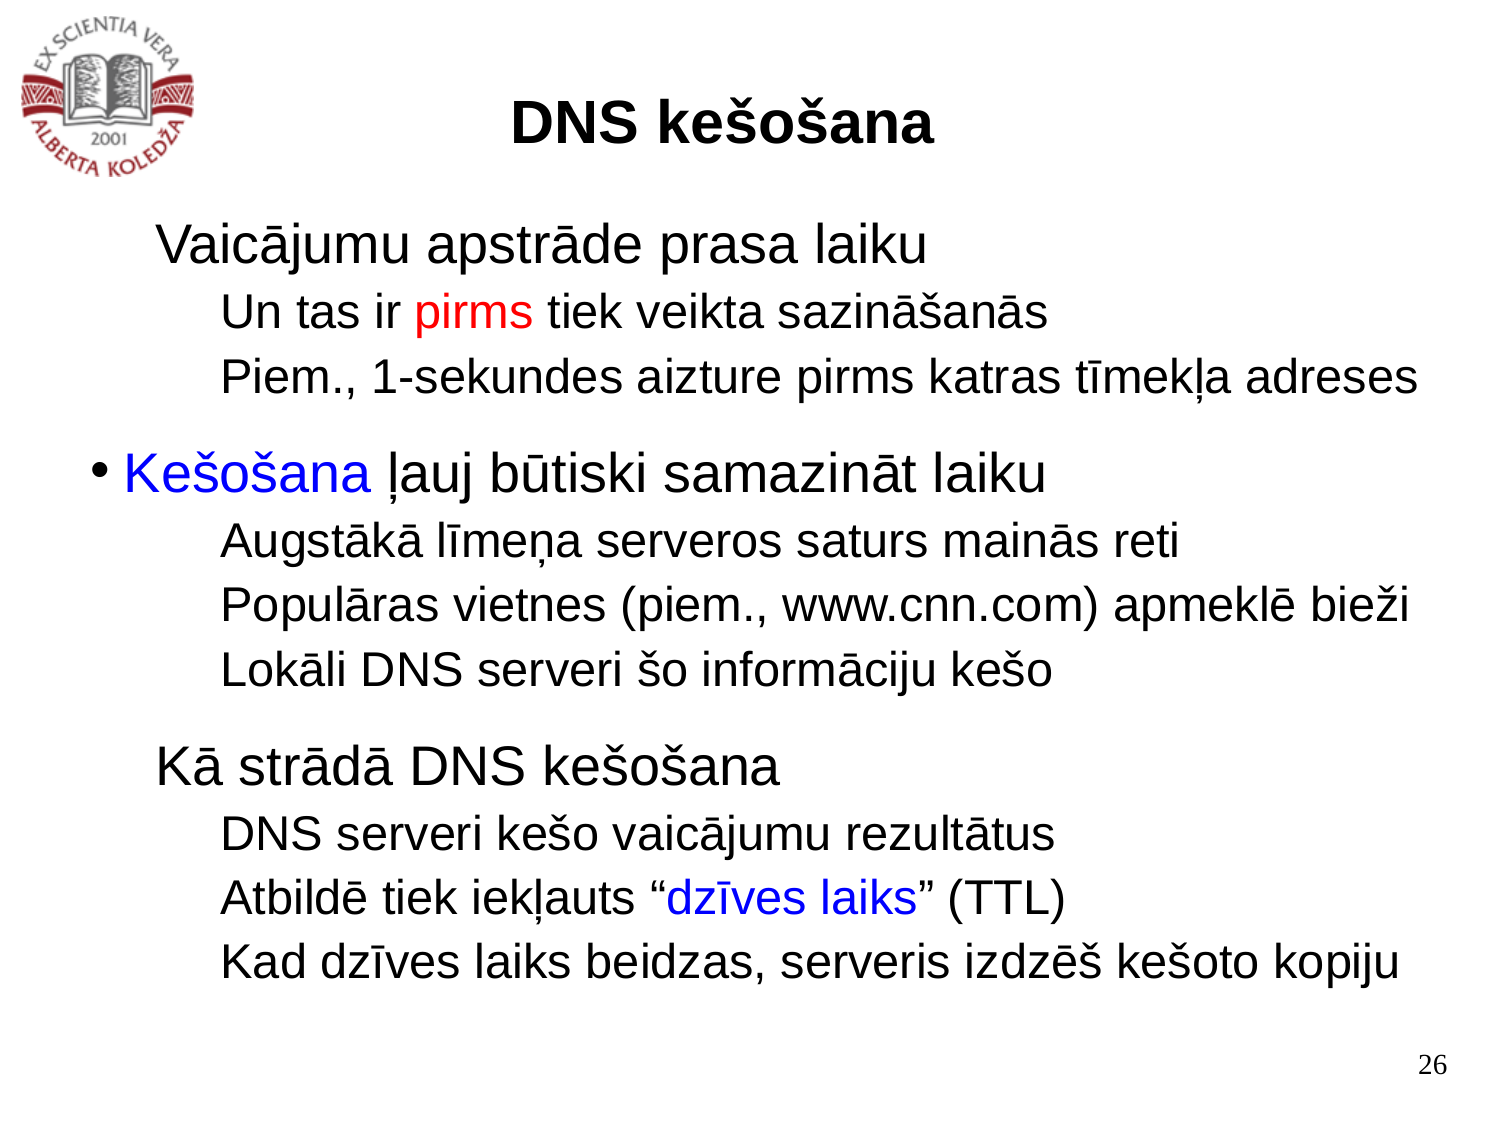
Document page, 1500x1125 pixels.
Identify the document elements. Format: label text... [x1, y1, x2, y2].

picture [21, 16, 194, 177]
list Vaicājumu apstrāde prasa laiku Un tas ir pirms tiek veikta sazināšanās Piem., 1-sekundes aizture pirms katras tīmekļa adreses Kešošana ļauj būtiski samazināt laiku Augstākā līmeņa serveros saturs mainās reti Populāras vietnes (piem., www.cnn.com) apmeklē bieži Lokāli DNS serveri šo informāciju kešo Kā strādā DNS kešošana DNS serveri kešo vaicājumu rezultātus Atbildē tiek iekļauts “dzīves laiks” (TTL) Kad dzīves laiks beidzas, serveris izdzēš kešoto kopiju [74, 200, 1463, 1101]
title DNS kešošana [50, 62, 1374, 175]
